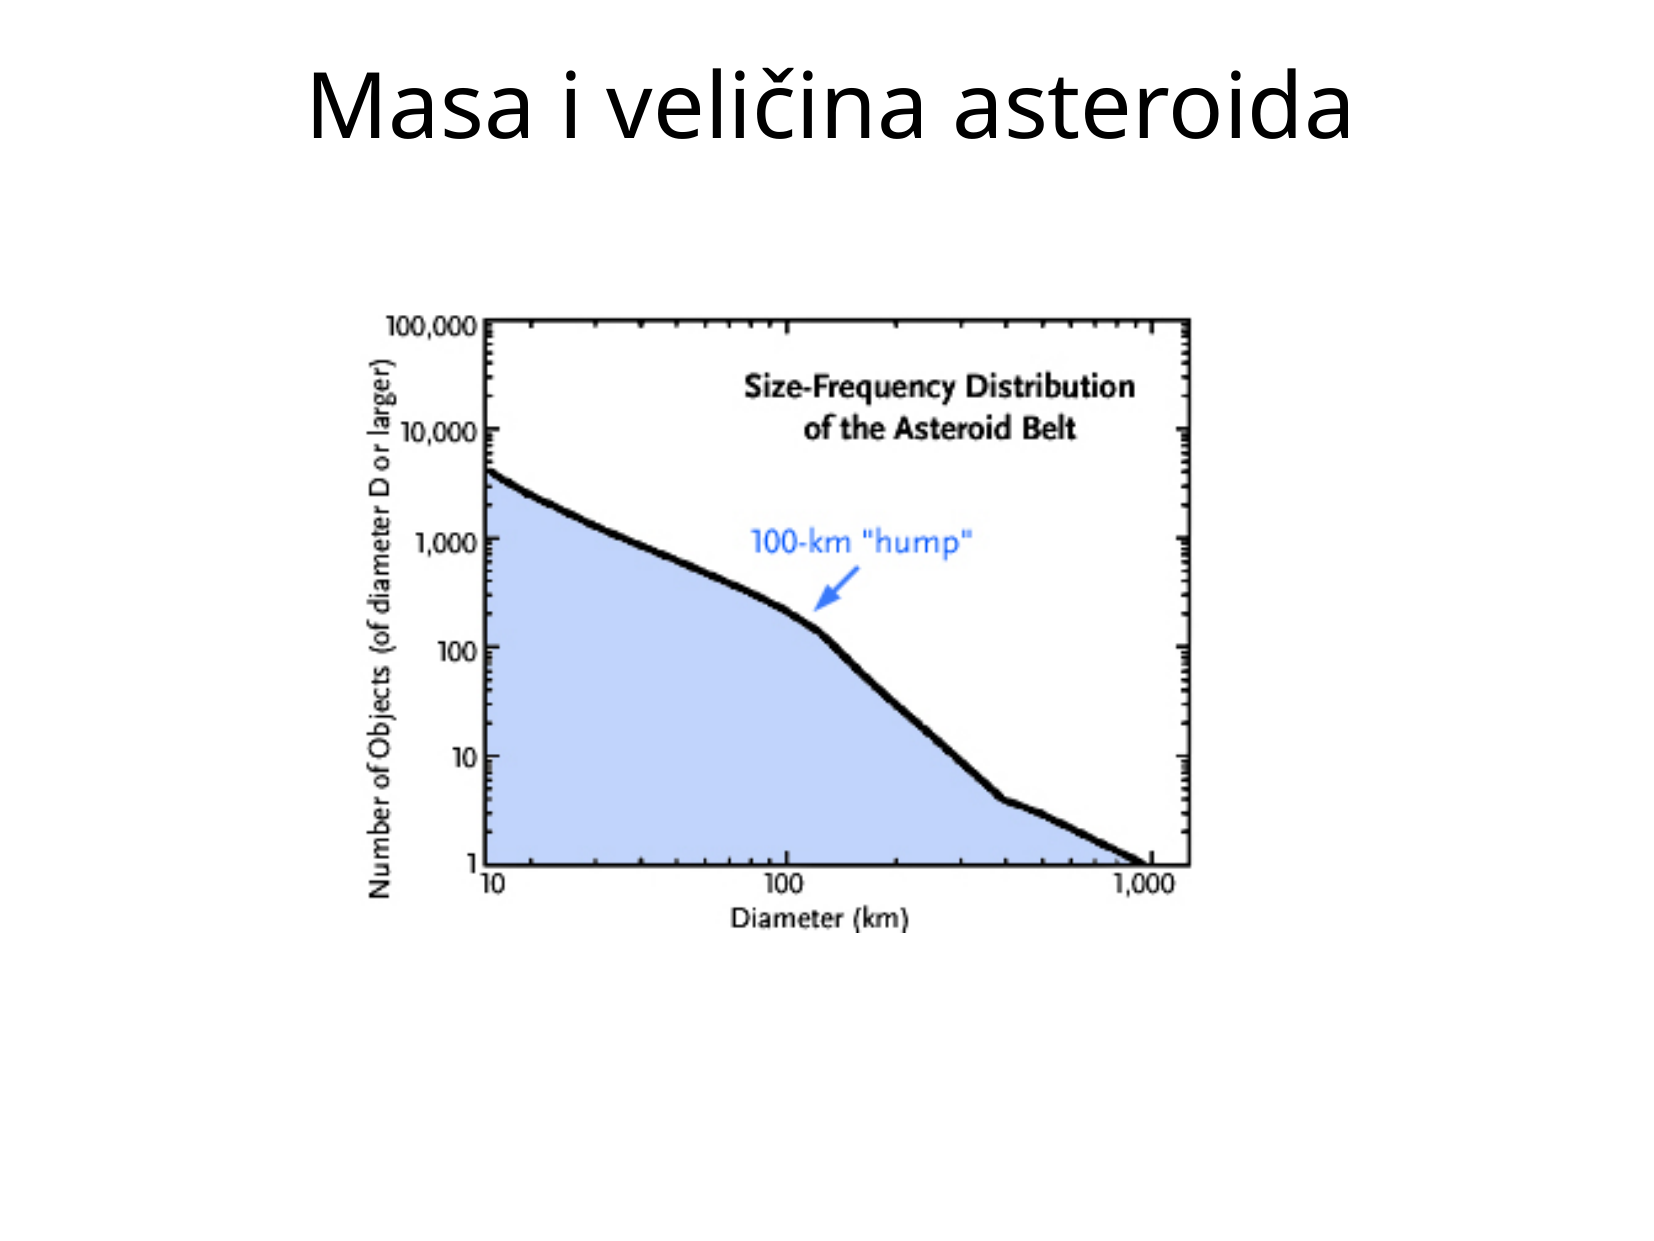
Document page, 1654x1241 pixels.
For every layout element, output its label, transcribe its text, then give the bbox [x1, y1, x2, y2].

title Masa i veličina asteroida [86, 30, 1576, 176]
picture [360, 314, 1199, 933]
